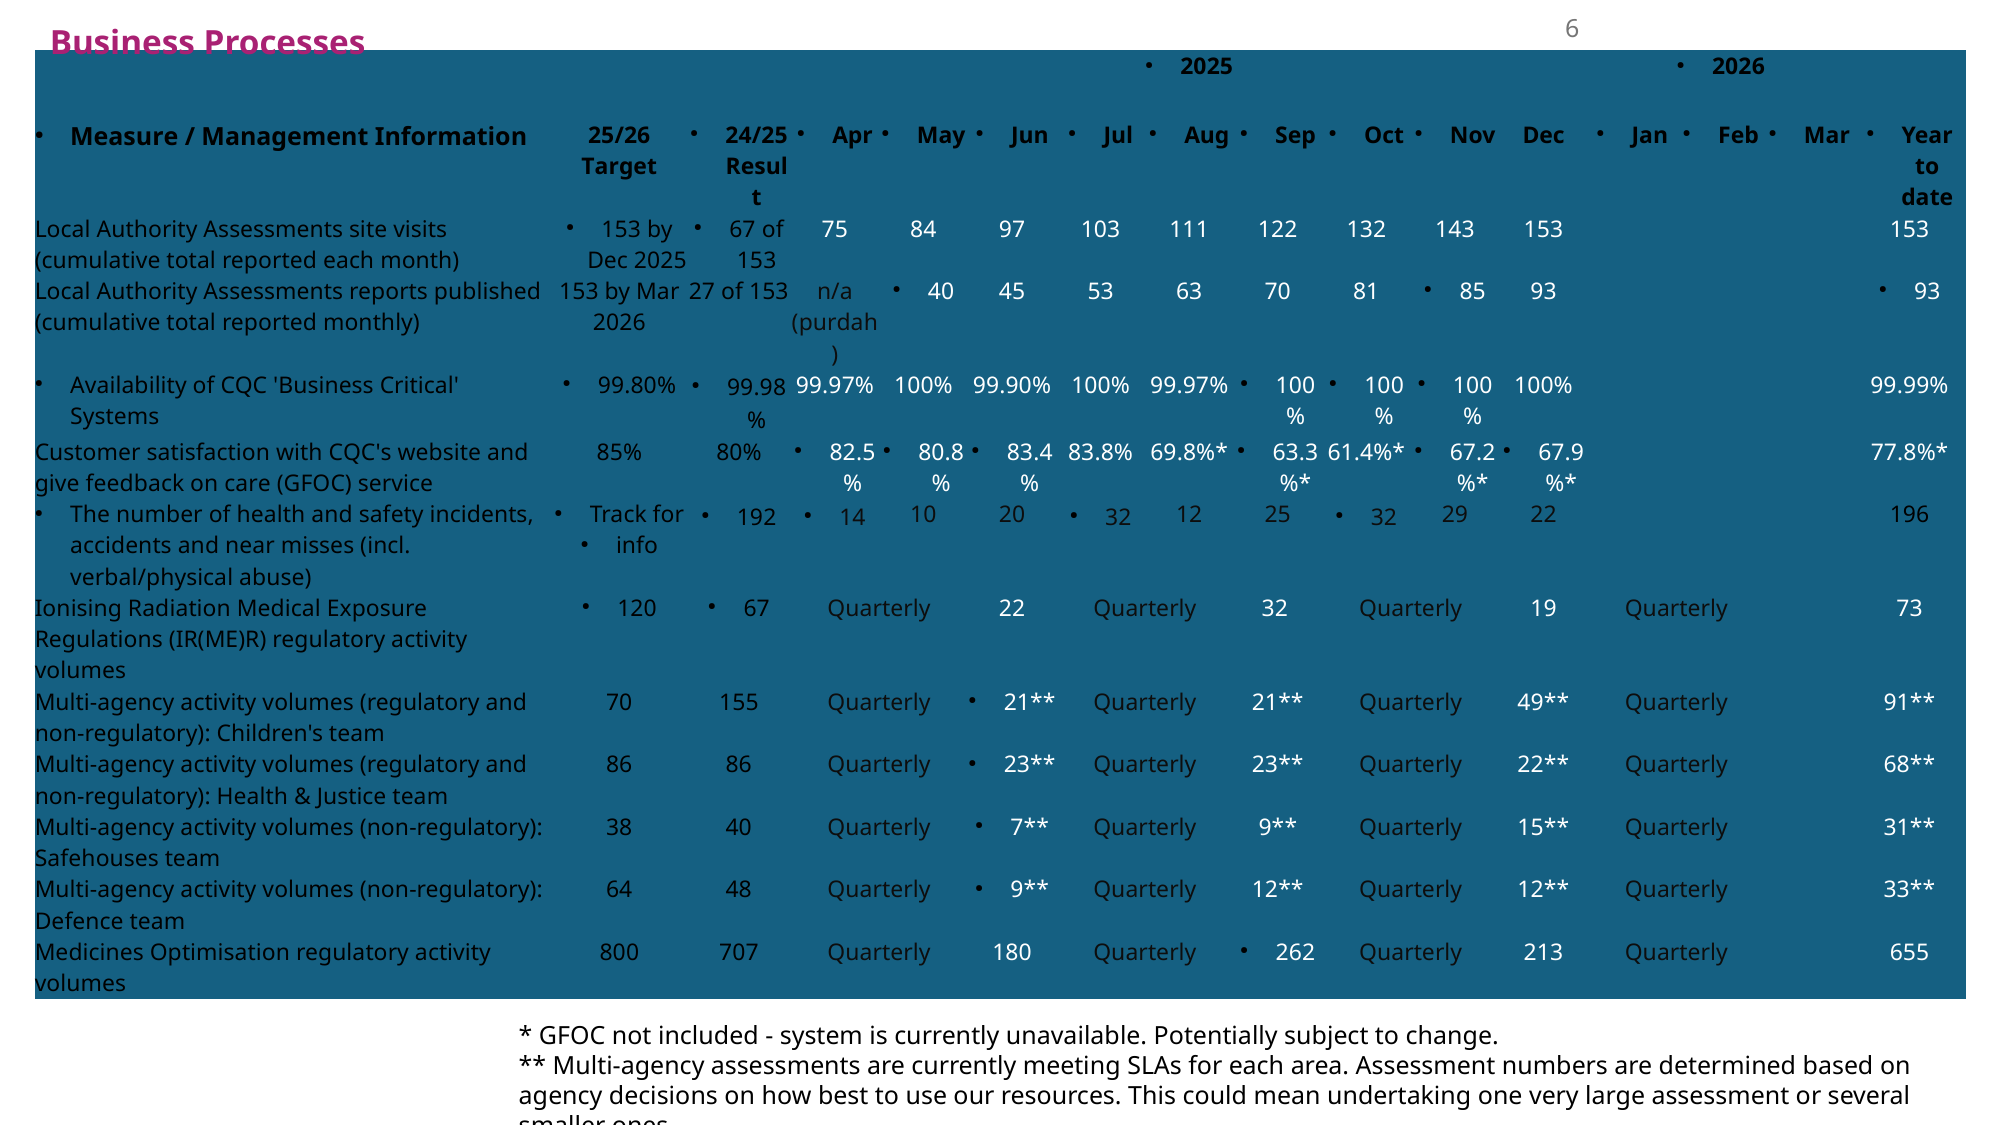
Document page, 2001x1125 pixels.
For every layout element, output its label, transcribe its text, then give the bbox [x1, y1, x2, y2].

table_cell 64 [551, 873, 687, 936]
table_cell 80.8% [879, 436, 968, 498]
table_cell Quarterly [791, 936, 968, 999]
table_cell 75 [791, 212, 879, 275]
table_cell 100% [1499, 369, 1588, 436]
slide_number 6 [1550, 0, 2000, 60]
table_cell 213 [1499, 936, 1588, 999]
table_header 2025 [791, 50, 1588, 119]
table_cell [1588, 436, 1676, 498]
table_cell 100% [1322, 369, 1411, 436]
table_cell 100% [1234, 369, 1322, 436]
table_cell 655 [1854, 936, 1966, 999]
table_cell 85% [551, 436, 687, 498]
table_cell Customer satisfaction with CQC's website and give feedback on care (GFOC) service [35, 436, 551, 498]
table_header 2026 [1588, 60, 1854, 119]
table_cell 99.99% [1854, 369, 1966, 436]
table_cell 48 [687, 873, 791, 936]
table_cell 25 [1234, 498, 1322, 592]
table_cell 83.8% [1056, 436, 1145, 498]
table_cell 21** [1234, 686, 1322, 748]
table_cell 40 [879, 275, 968, 369]
table_cell Quarterly [1588, 748, 1765, 811]
table_cell Local Authority Assessments reports published (cumulative total reported monthly) [35, 275, 551, 369]
table_cell Quarterly [1322, 686, 1499, 748]
table_cell [1588, 498, 1676, 592]
table_cell [1765, 275, 1854, 369]
table_cell [1676, 436, 1765, 498]
table_cell Quarterly [791, 811, 968, 873]
table_cell 31** [1854, 811, 1966, 873]
table_cell 70 [551, 686, 687, 748]
table_cell Quarterly [1322, 873, 1499, 936]
table_cell 85 [1411, 275, 1499, 369]
table_cell 800 [551, 936, 687, 999]
table_cell [1676, 212, 1765, 275]
table_cell Quarterly [1322, 748, 1499, 811]
table_cell [1588, 212, 1676, 275]
table_cell [1676, 369, 1765, 436]
table_cell Track for info [551, 498, 687, 592]
table_cell Multi-agency activity volumes (regulatory and non-regulatory): Health & Justice team [35, 748, 551, 811]
table_cell 73 [1854, 592, 1966, 686]
table_cell Oct [1322, 119, 1411, 212]
table_cell 99.90% [968, 369, 1056, 436]
table_cell 153 by Mar 2026 [551, 275, 687, 369]
table_cell 33** [1854, 873, 1966, 936]
table_header [1854, 60, 1966, 119]
table_cell Quarterly [791, 748, 968, 811]
table_cell Apr [791, 119, 879, 212]
table_cell Quarterly [1056, 592, 1234, 686]
table_cell 97 [968, 212, 1056, 275]
table_cell Jul [1056, 119, 1145, 212]
table_cell 70 [1234, 275, 1322, 369]
table_cell 91** [1854, 686, 1966, 748]
table_cell 120 [551, 592, 687, 686]
table_header [35, 70, 551, 119]
table_cell 23** [1234, 748, 1322, 811]
table_cell 19 [1499, 592, 1588, 686]
table_cell 132 [1322, 212, 1411, 275]
table_cell 23** [968, 748, 1056, 811]
table_cell 40 [687, 811, 791, 873]
table_cell 84 [879, 212, 968, 275]
table_cell 68** [1854, 748, 1966, 811]
table_cell [1765, 811, 1854, 873]
table_cell The number of health and safety incidents, accidents and near misses (incl. verbal/physical abuse) [35, 498, 551, 592]
table_cell 24/25 Result [687, 119, 791, 212]
table_cell Quarterly [1322, 811, 1499, 873]
table_cell 153 by Dec 2025 [551, 212, 687, 275]
table_cell Jan [1588, 119, 1676, 212]
table_cell Local Authority Assessments site visits (cumulative total reported each month) [35, 212, 551, 275]
table_cell 83.4% [968, 436, 1056, 498]
table_cell 29 [1411, 498, 1499, 592]
table_cell 49** [1499, 686, 1588, 748]
table_cell Measure / Management Information [35, 119, 551, 212]
table_cell 63.3%* [1234, 436, 1322, 498]
table_cell 12** [1499, 873, 1588, 936]
table_cell Year to date [1854, 119, 1966, 212]
table_cell [1765, 498, 1854, 592]
table_cell Dec [1499, 119, 1588, 212]
table_cell 32 [1234, 592, 1322, 686]
table_cell [1676, 498, 1765, 592]
table_cell Availability of CQC 'Business Critical' Systems [35, 369, 551, 436]
title Business Processes [34, 14, 664, 70]
table_cell Nov [1411, 119, 1499, 212]
table_cell 63 [1145, 275, 1234, 369]
table_cell 32 [1322, 498, 1411, 592]
table_cell 7** [968, 811, 1056, 873]
text_box * GFOC not included - system is currently unavailable. Potentially subject to change. ** Multi-agency assessments are currently meeting SLAs for each area. Assessment numbers are determined based on agency decisions on how best to use our resources. This could mean undertaking one very large assessment or several smaller ones. [503, 1011, 1980, 1118]
table_cell Medicines Optimisation regulatory activity volumes [35, 936, 551, 999]
table_cell 67 of 153 [687, 212, 791, 275]
table_cell [1765, 873, 1854, 936]
table_cell 22 [1499, 498, 1588, 592]
table_cell 22 [968, 592, 1056, 686]
table_cell Quarterly [1056, 936, 1234, 999]
table_cell Quarterly [1588, 592, 1765, 686]
table_cell 93 [1499, 275, 1588, 369]
table_cell 21** [968, 686, 1056, 748]
table_cell 153 [1499, 212, 1588, 275]
table_cell Multi-agency activity volumes (non-regulatory): Safehouses team [35, 811, 551, 873]
table_cell Quarterly [1588, 811, 1765, 873]
table_cell Quarterly [1588, 686, 1765, 748]
table_cell 262 [1234, 936, 1322, 999]
table_cell Quarterly [791, 873, 968, 936]
table_cell Quarterly [1056, 873, 1234, 936]
table_cell Ionising Radiation Medical Exposure Regulations (IR(ME)R) regulatory activity volumes [35, 592, 551, 686]
table_cell 143 [1411, 212, 1499, 275]
table_cell 153 [1854, 212, 1966, 275]
table_cell [1765, 212, 1854, 275]
table_cell Jun [968, 119, 1056, 212]
table_cell 10 [879, 498, 968, 592]
table_cell 14 [791, 498, 879, 592]
table_cell [1765, 686, 1854, 748]
table_cell 707 [687, 936, 791, 999]
table_cell 15** [1499, 811, 1588, 873]
table_header [687, 50, 791, 119]
table_cell 12** [1234, 873, 1322, 936]
table_cell 61.4%* [1322, 436, 1411, 498]
table_cell n/a (purdah) [791, 275, 879, 369]
table_cell 100% [879, 369, 968, 436]
table_cell 122 [1234, 212, 1322, 275]
table_cell 81 [1322, 275, 1411, 369]
table_cell 67.9%* [1499, 436, 1588, 498]
table_cell Quarterly [1588, 936, 1765, 999]
table_cell 80% [687, 436, 791, 498]
table_cell 25/26 Target [551, 119, 687, 212]
table_cell May [879, 119, 968, 212]
table_cell 22** [1499, 748, 1588, 811]
table_cell [1676, 275, 1765, 369]
table_cell Quarterly [1056, 811, 1234, 873]
table_header [551, 50, 687, 119]
table_cell 99.80% [551, 369, 687, 436]
table_cell [1765, 748, 1854, 811]
table_cell 180 [968, 936, 1056, 999]
table_cell 45 [968, 275, 1056, 369]
table_cell 67 [687, 592, 791, 686]
table_cell 86 [687, 748, 791, 811]
table_cell 82.5% [791, 436, 879, 498]
table_cell Aug [1145, 119, 1234, 212]
table_cell 99.97% [1145, 369, 1234, 436]
table_cell 103 [1056, 212, 1145, 275]
table_cell [1765, 592, 1854, 686]
table_cell Feb [1676, 119, 1765, 212]
table_cell 27 of 153 [687, 275, 791, 369]
table_cell 99.97% [791, 369, 879, 436]
table_cell Multi-agency activity volumes (regulatory and non-regulatory): Children's team [35, 686, 551, 748]
table_cell 67.2%* [1411, 436, 1499, 498]
table_cell Sep [1234, 119, 1322, 212]
table_cell Quarterly [791, 686, 968, 748]
table_cell 86 [551, 748, 687, 811]
table_cell Multi-agency activity volumes (non-regulatory): Defence team [35, 873, 551, 936]
table_cell 196 [1854, 498, 1966, 592]
table_cell 99.98% [687, 369, 791, 436]
table_cell 9** [968, 873, 1056, 936]
table_cell Quarterly [1588, 873, 1765, 936]
table_cell 53 [1056, 275, 1145, 369]
table_cell [1765, 936, 1854, 999]
table_cell 69.8%* [1145, 436, 1234, 498]
table_cell 100% [1411, 369, 1499, 436]
table_cell 32 [1056, 498, 1145, 592]
table_cell 12 [1145, 498, 1234, 592]
table_cell Quarterly [1056, 748, 1234, 811]
table_cell Quarterly [1322, 936, 1499, 999]
table_cell 38 [551, 811, 687, 873]
table_cell Mar [1765, 119, 1854, 212]
table_cell 111 [1145, 212, 1234, 275]
table_cell 93 [1854, 275, 1966, 369]
table_cell 20 [968, 498, 1056, 592]
table_cell 77.8%* [1854, 436, 1966, 498]
table_cell 9** [1234, 811, 1322, 873]
table_cell Quarterly [791, 592, 968, 686]
table_cell 155 [687, 686, 791, 748]
table_cell 192 [687, 498, 791, 592]
table_cell [1588, 369, 1676, 436]
table_cell [1765, 369, 1854, 436]
table_cell [1588, 275, 1676, 369]
table_cell [1765, 436, 1854, 498]
table_cell Quarterly [1056, 686, 1234, 748]
table_cell Quarterly [1322, 592, 1499, 686]
table_cell 100% [1056, 369, 1145, 436]
